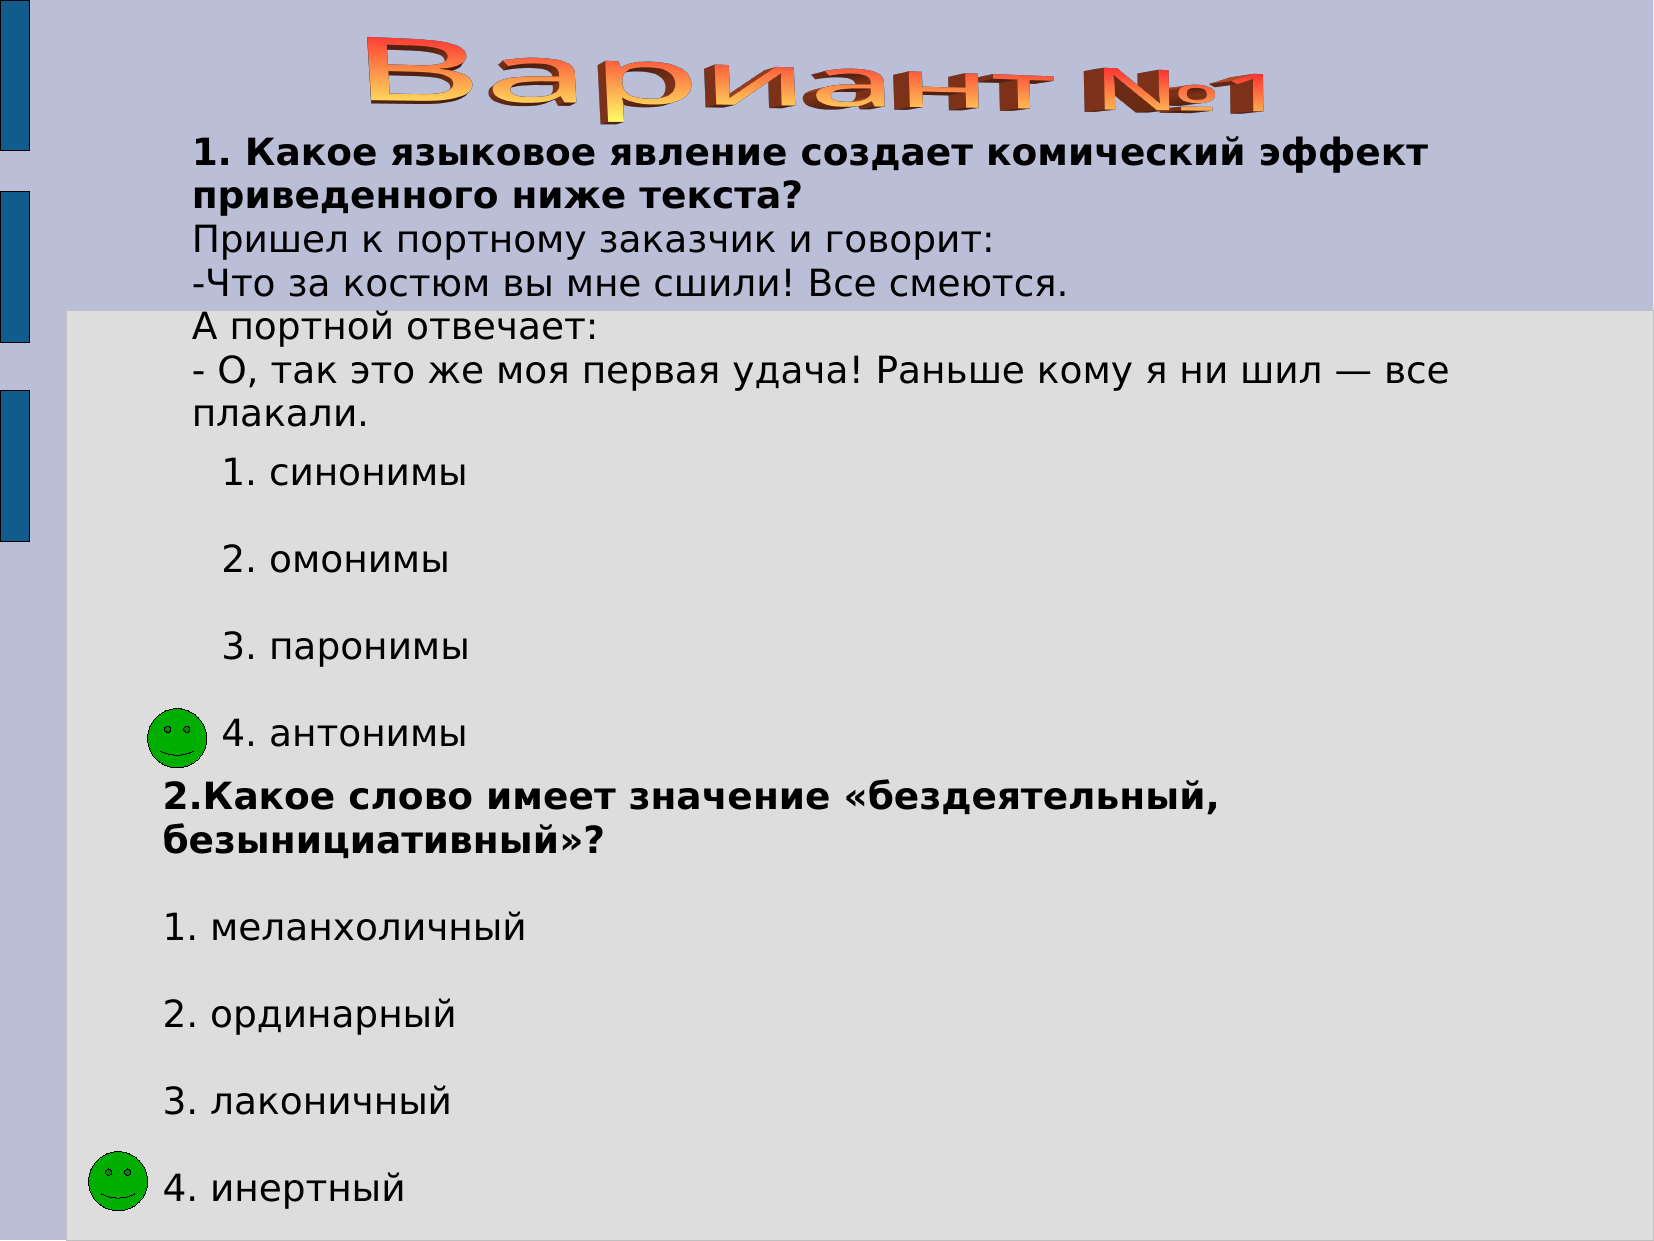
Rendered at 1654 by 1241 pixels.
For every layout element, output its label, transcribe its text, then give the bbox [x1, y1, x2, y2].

text_box 2.Какое слово имеет значение «бездеятельный, безынициативный»? 1. меланхоличный 2. ординарный 3. лаконичный 4. инертный [147, 767, 1625, 1218]
text_box [88, 1151, 148, 1211]
text_box 1. синонимы 2. омонимы 3. паронимы 4. антонимы [206, 442, 1241, 763]
text_box [147, 708, 207, 768]
text_box 1. Какое языковое явление создает комический эффект приведенного ниже текста? Пришел к портному заказчик и говорит: -Что за костюм вы мне сшили! Все смеются. А портной отвечает: - О, так это же моя первая удача! Раньше кому я ни шил — все плакали. [177, 123, 1565, 443]
